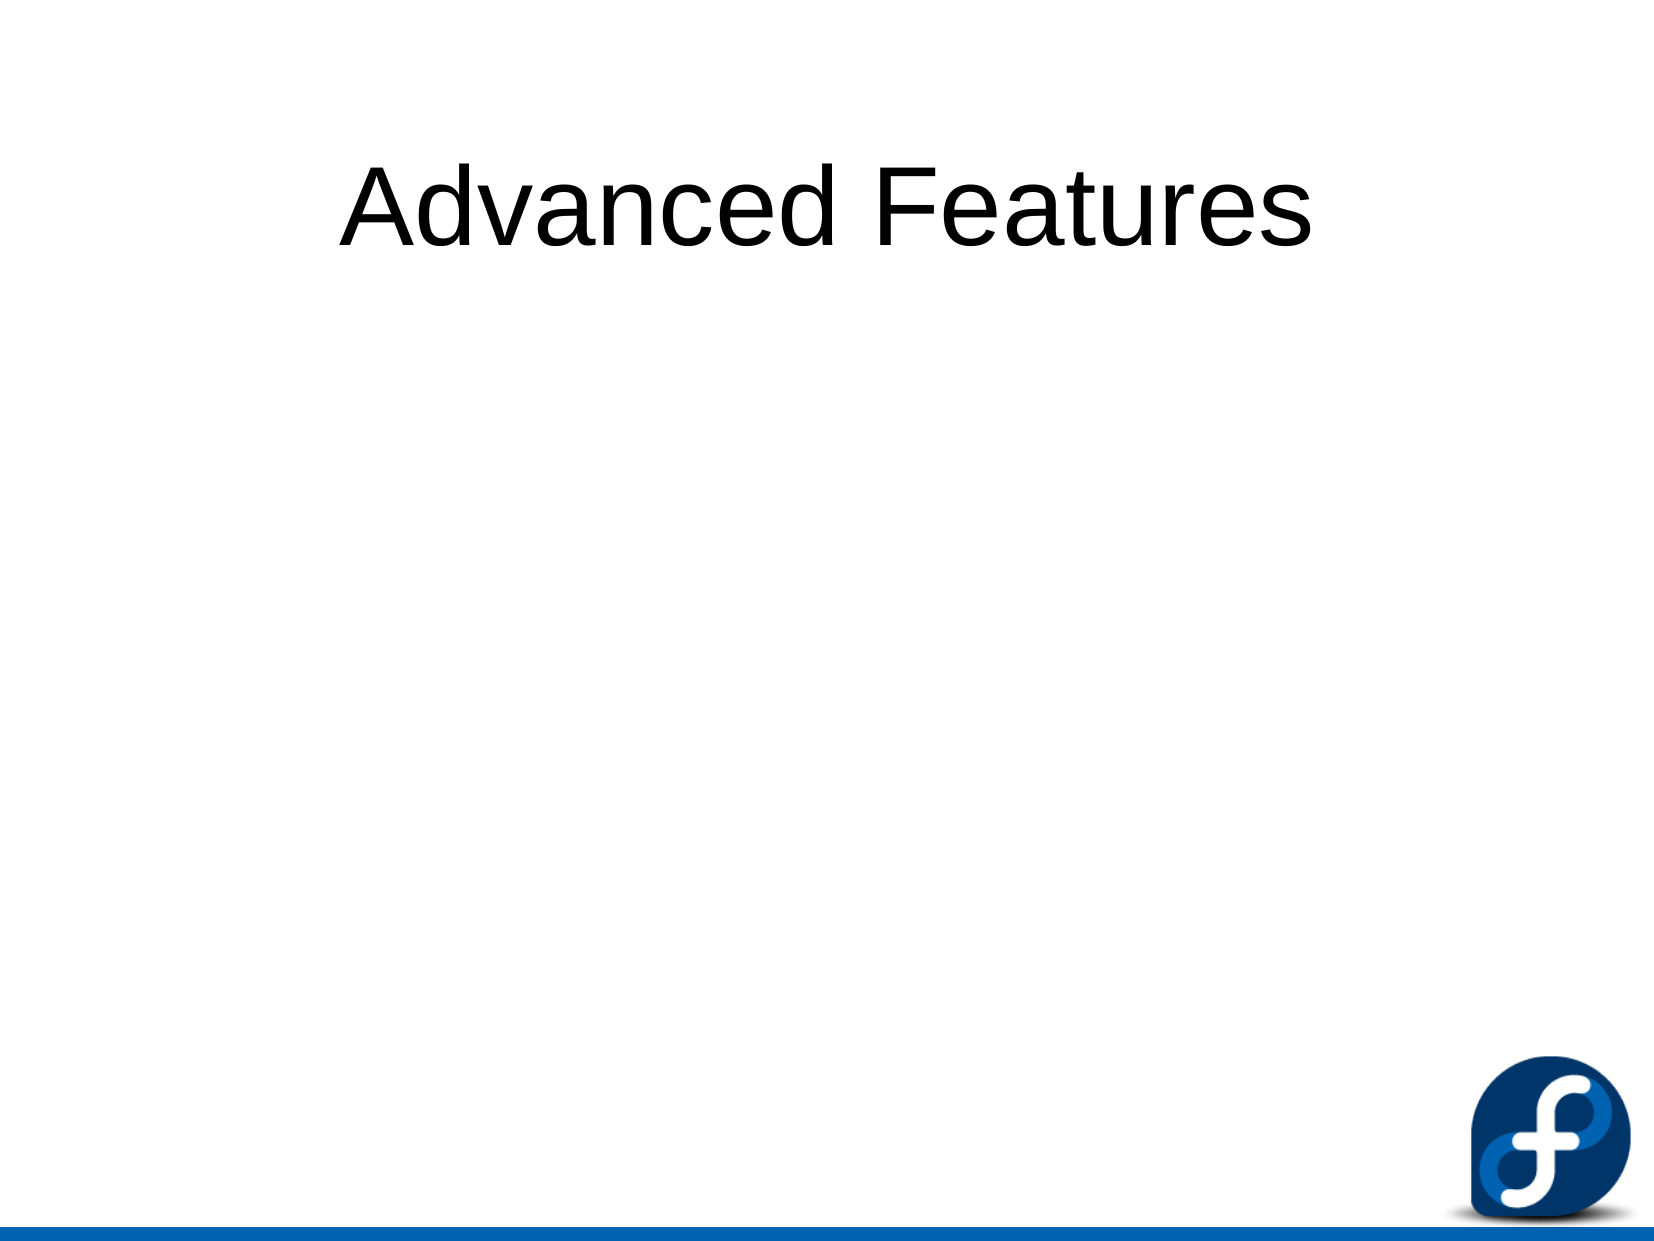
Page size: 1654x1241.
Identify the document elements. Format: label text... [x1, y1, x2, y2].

title Advanced Features [121, 102, 1534, 310]
picture [1438, 1055, 1645, 1229]
